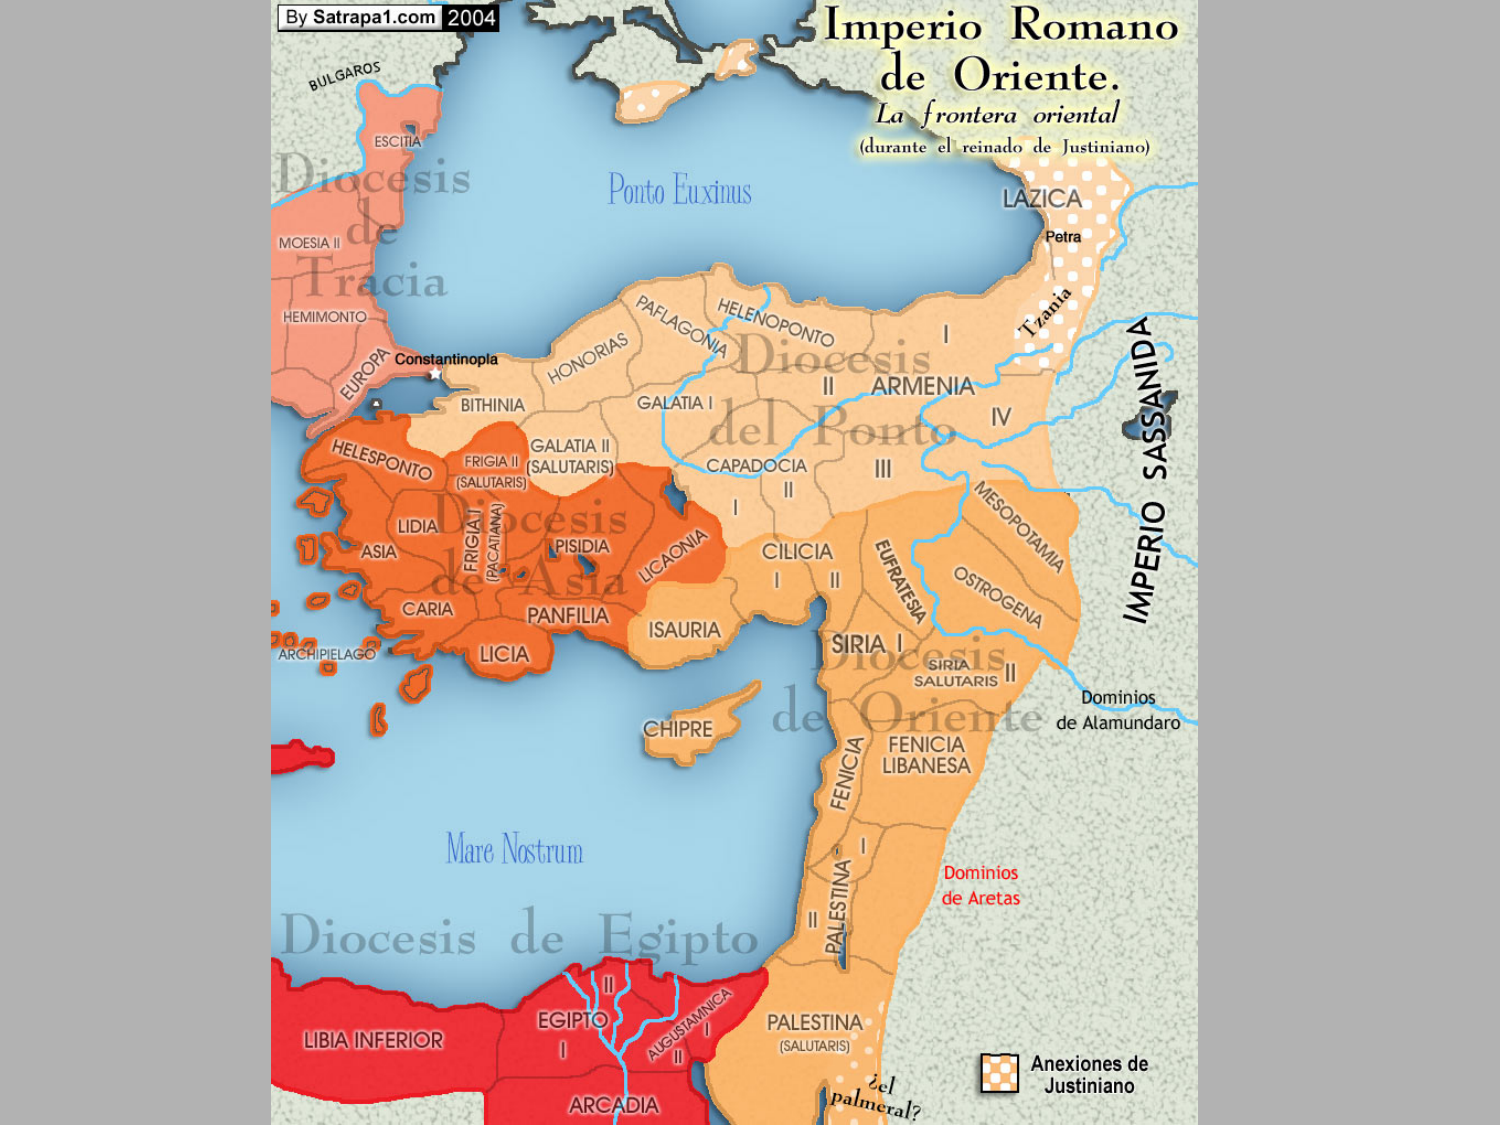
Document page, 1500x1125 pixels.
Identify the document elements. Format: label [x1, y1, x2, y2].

picture [271, 0, 1198, 1125]
